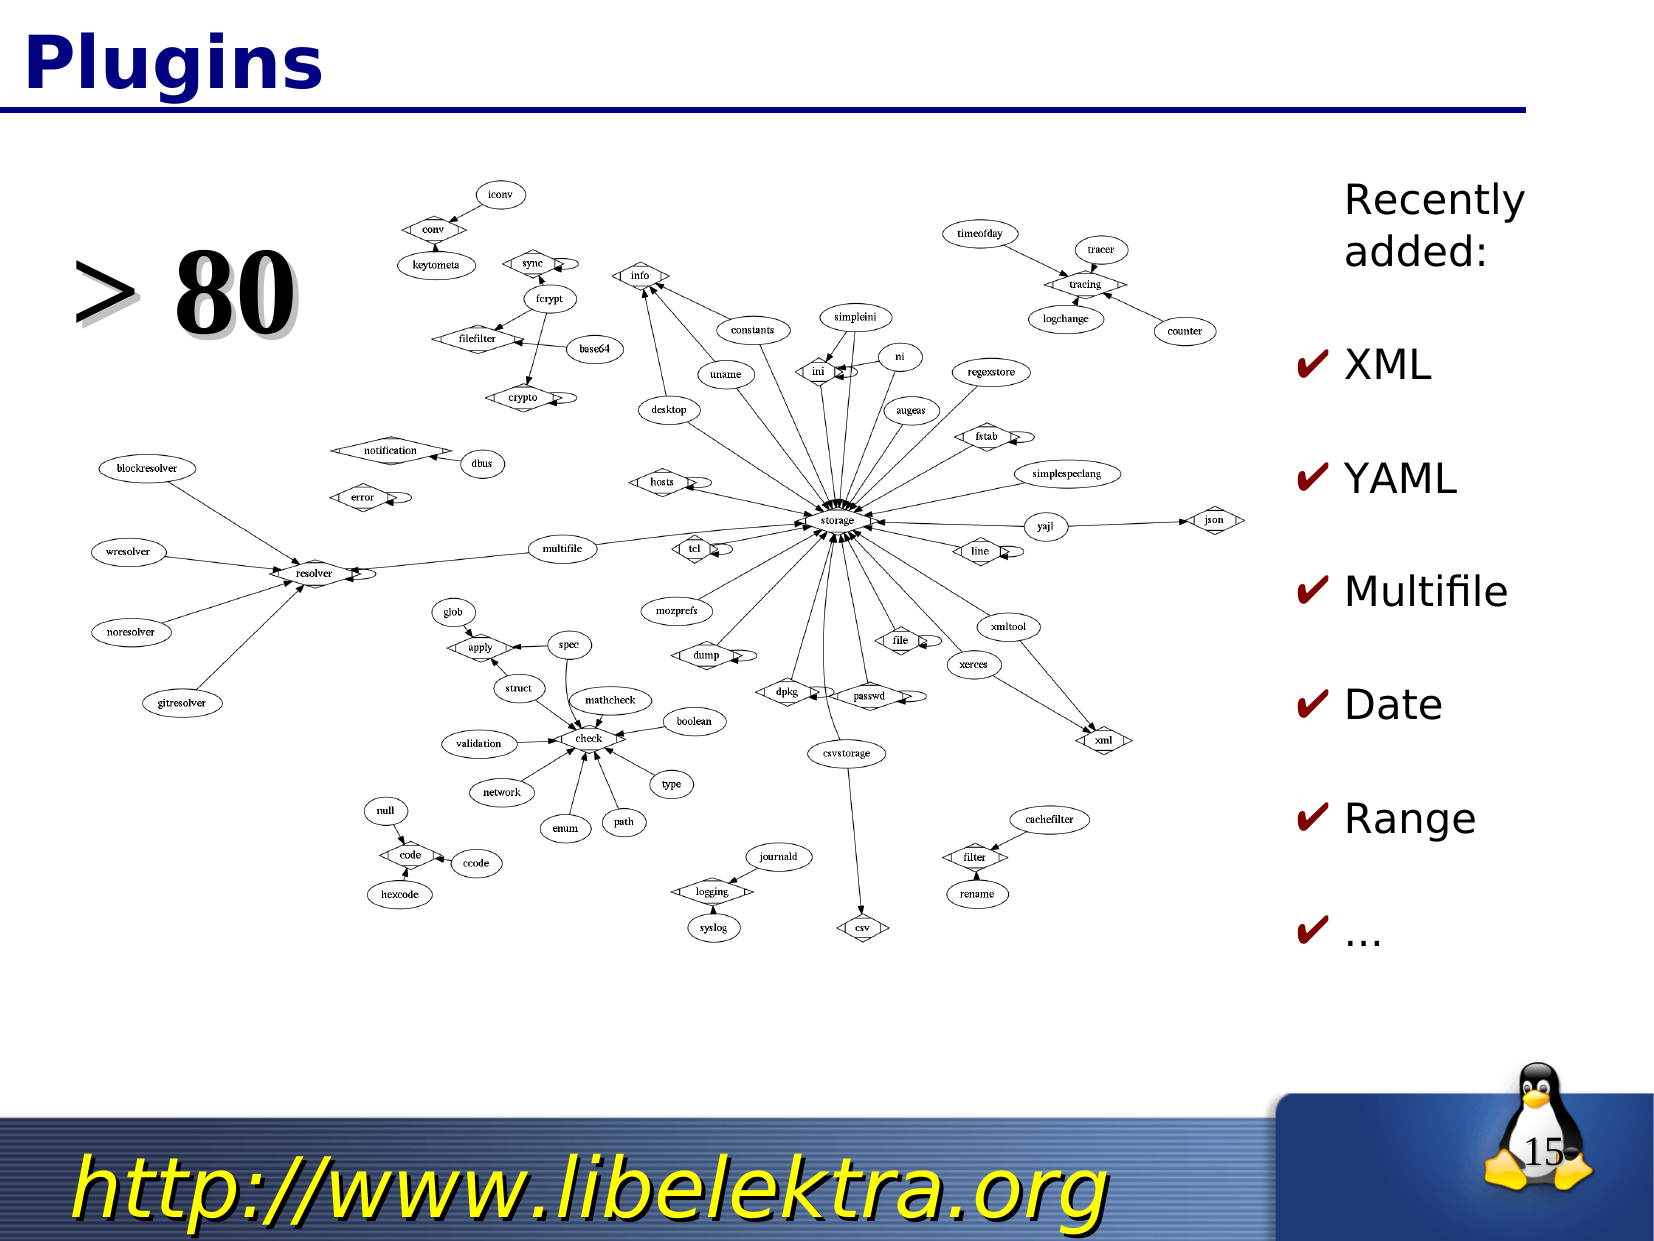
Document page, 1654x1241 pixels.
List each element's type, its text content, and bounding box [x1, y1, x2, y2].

picture [88, 177, 1248, 945]
text_box <Foliennummer> [1248, 1122, 1565, 1178]
text_box Plugins [22, 14, 1611, 111]
list Recently added: XML YAML Multifile Date Range ... [1281, 165, 1630, 961]
picture [0, 1061, 1654, 1241]
text_box > 80 [70, 212, 318, 374]
